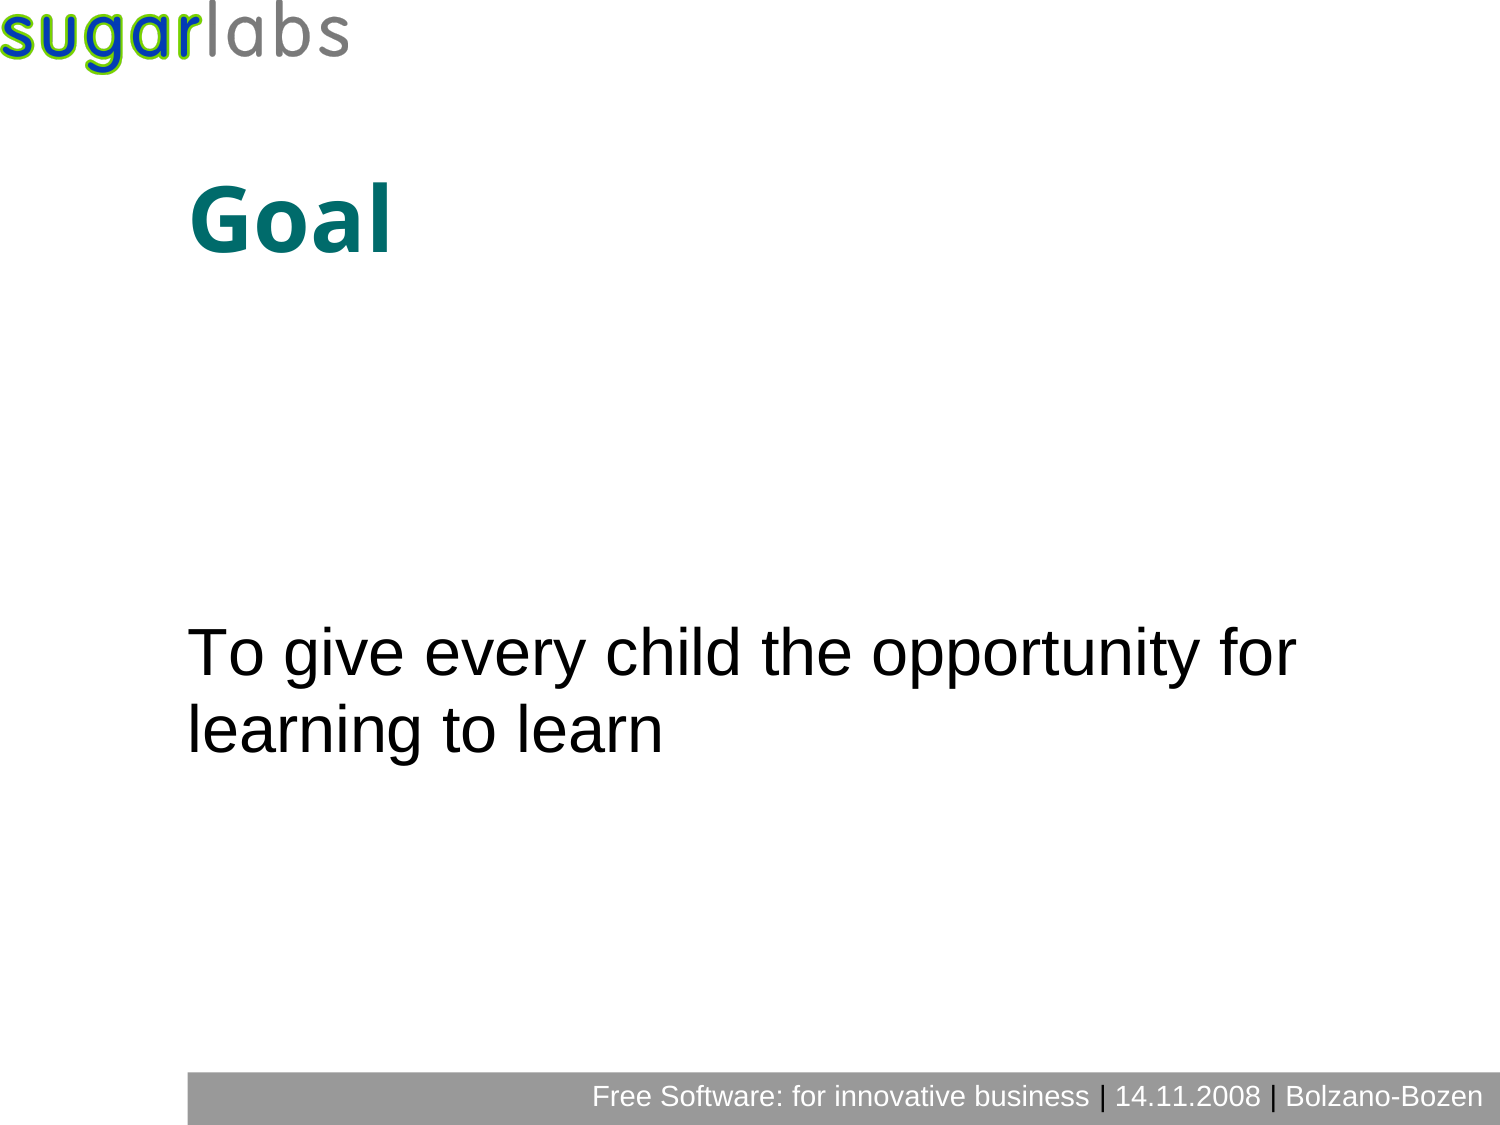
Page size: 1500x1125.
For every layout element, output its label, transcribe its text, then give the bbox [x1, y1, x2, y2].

subtitle To give every child the opportunity for learning to learn [187, 344, 1425, 1035]
picture [0, 0, 348, 75]
title Goal [187, 82, 1500, 331]
